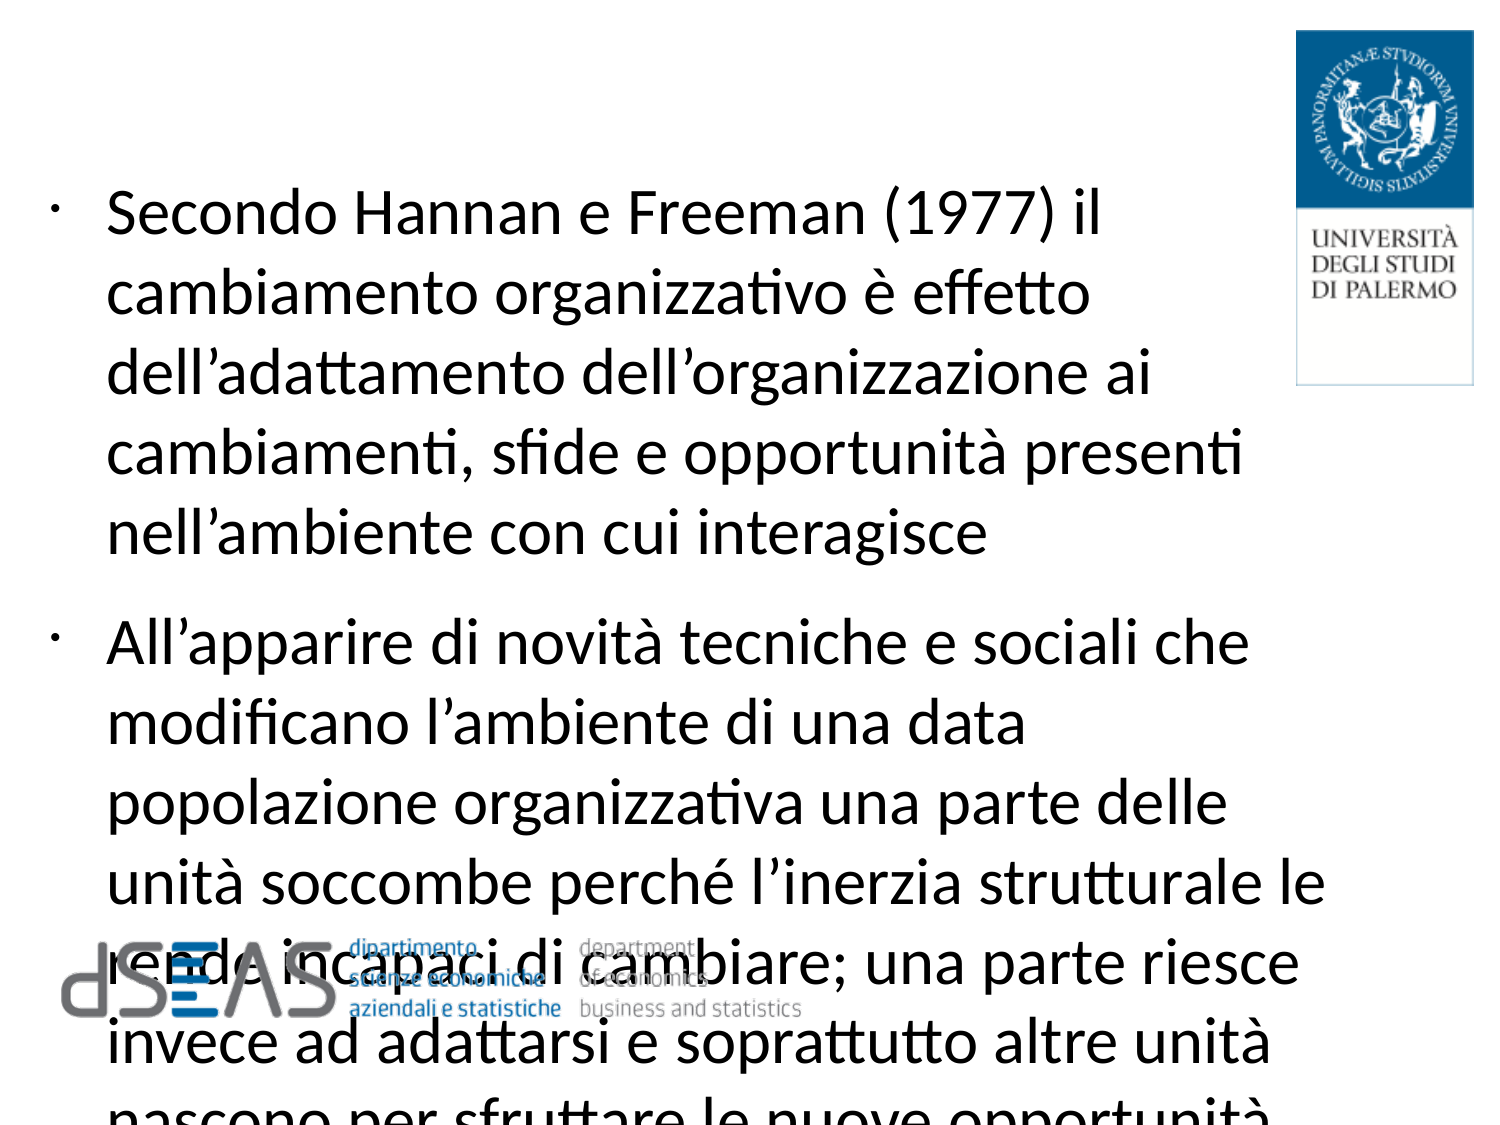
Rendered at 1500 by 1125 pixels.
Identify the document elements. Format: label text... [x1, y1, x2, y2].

list Secondo Hannan e Freeman (1977) il cambiamento organizzativo è effetto dell’adattamento dell’organizzazione ai cambiamenti, sfide e opportunità presenti nell’ambiente con cui interagisce All’apparire di novità tecniche e sociali che modificano l’ambiente di una data popolazione organizzativa una parte delle unità soccombe perché l’inerzia strutturale le rende incapaci di cambiare; una parte riesce invece ad adattarsi e soprattutto altre unità nascono per sfruttare le nuove opportunità Il cambiamento diventa dunque il prodotto di un processo di selezione [35, 160, 1386, 904]
picture [1296, 30, 1474, 386]
picture [39, 845, 831, 1078]
